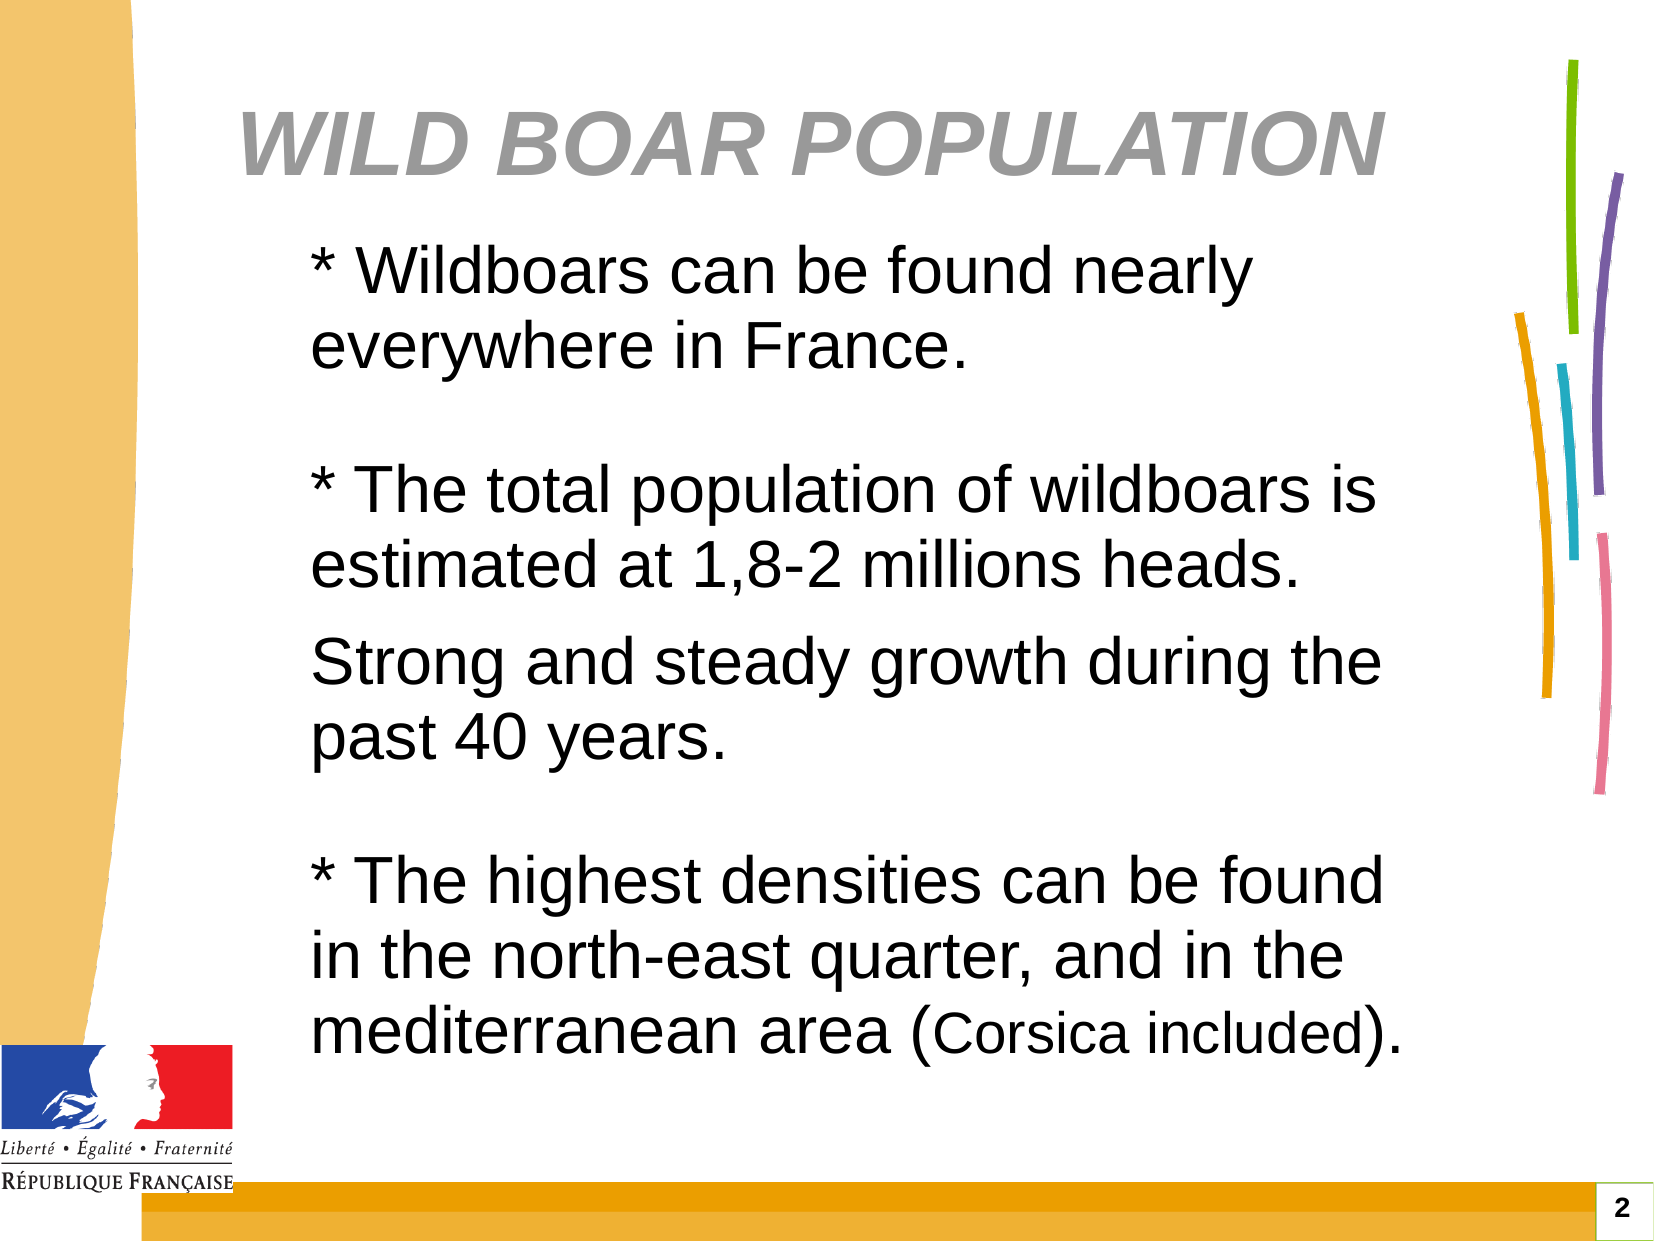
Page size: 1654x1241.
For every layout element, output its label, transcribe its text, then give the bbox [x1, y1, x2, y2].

list * Wildboars can be found nearly everywhere in France. * The total population of wildboars is estimated at 1,8-2 millions heads. Strong and steady growth during the past 40 years. * The highest densities can be found in the north-east quarter, and in the mediterranean area (Corsica included). [310, 232, 1433, 1068]
list [236, 236, 1359, 1123]
title WILD BOAR POPULATION [236, 69, 1447, 218]
picture [0, 0, 1654, 1241]
